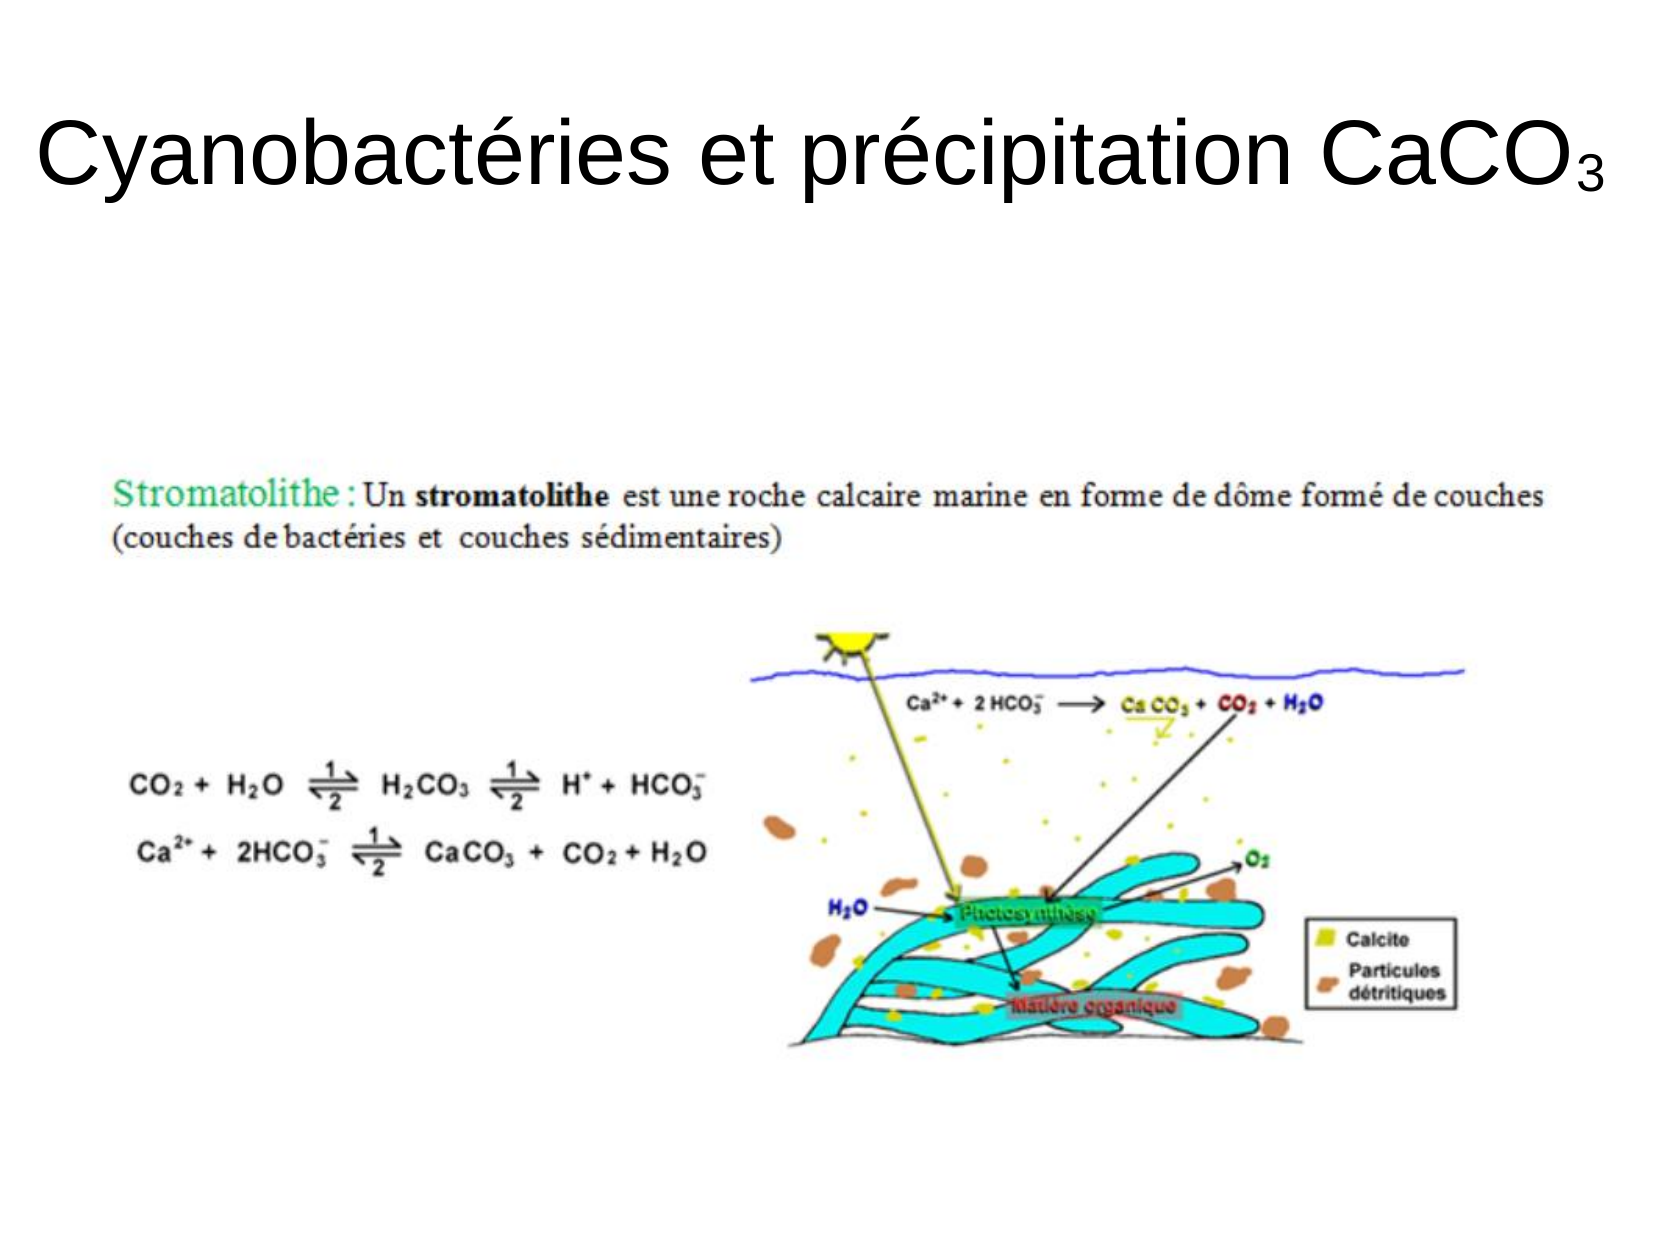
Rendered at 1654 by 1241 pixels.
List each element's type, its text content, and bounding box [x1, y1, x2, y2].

title Cyanobactéries et précipitation CaCO3 [0, 35, 1642, 271]
picture [52, 409, 1607, 1158]
